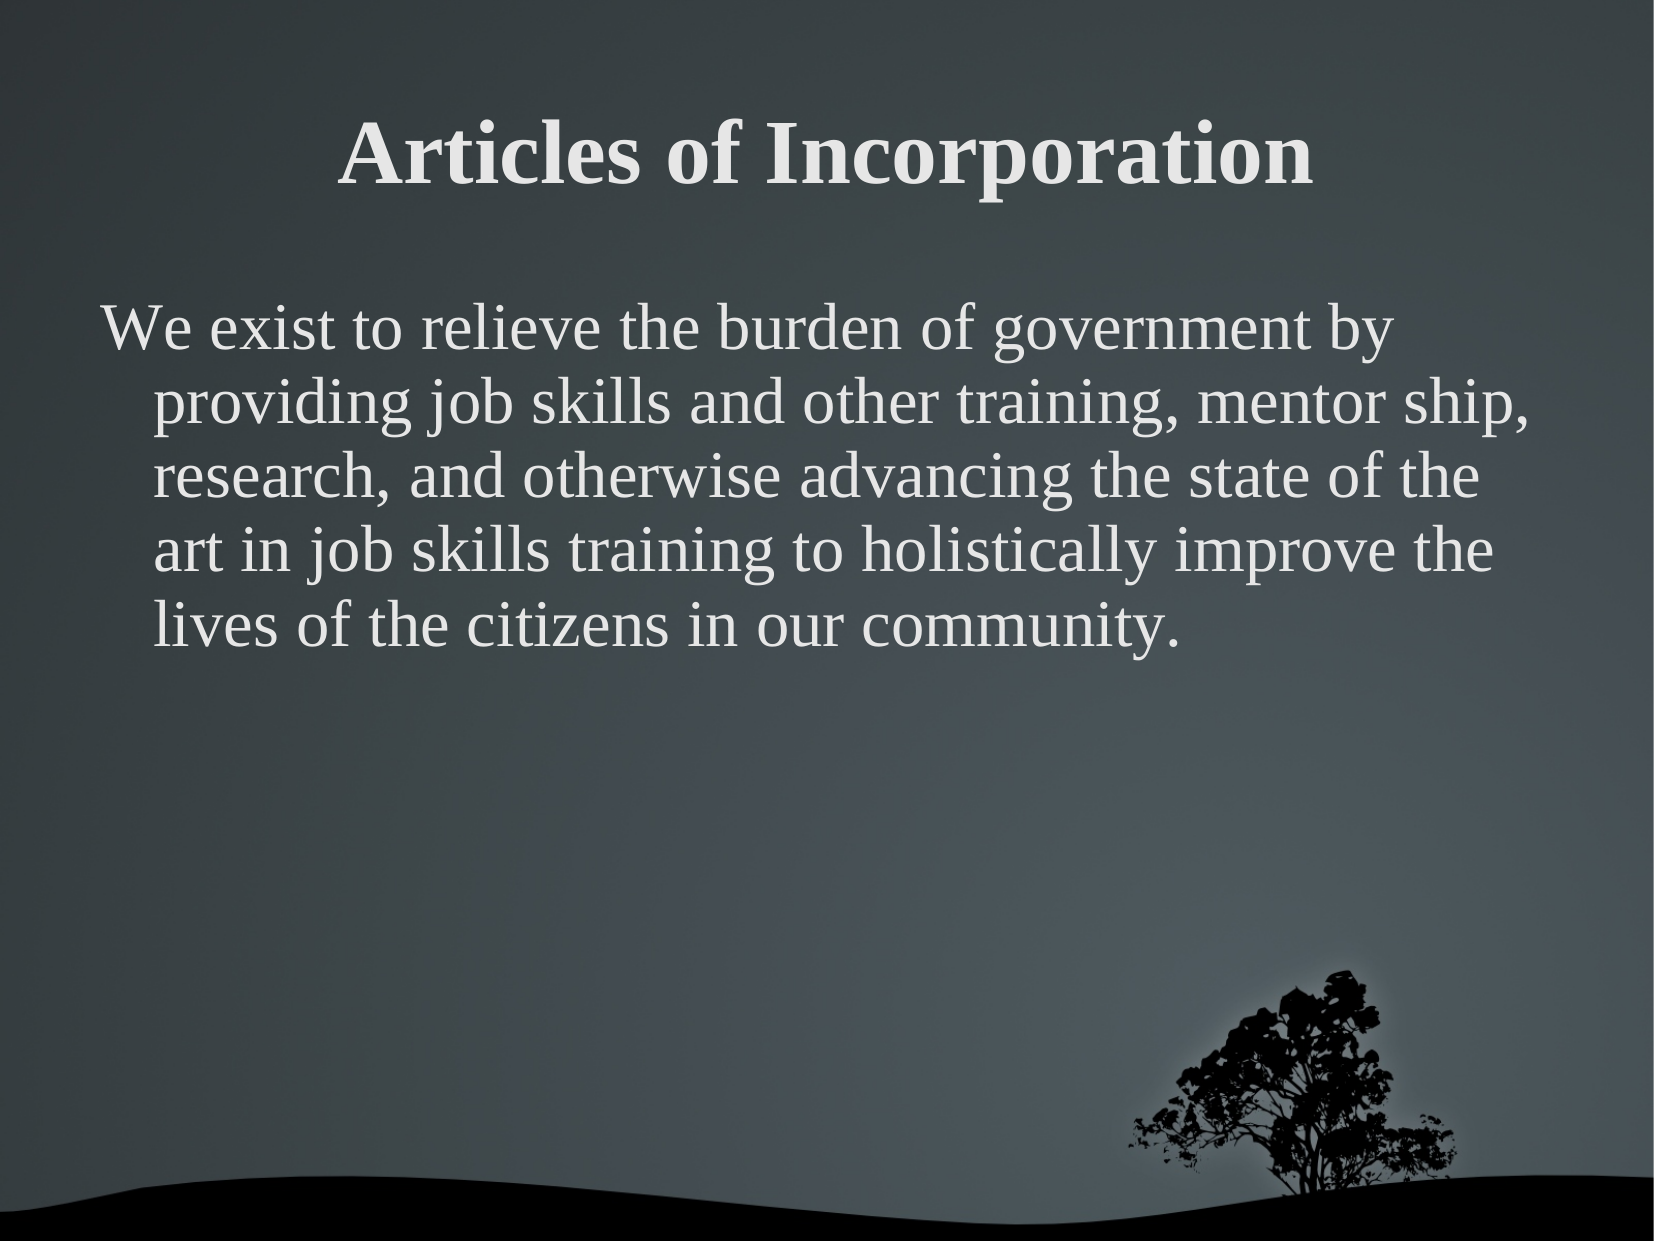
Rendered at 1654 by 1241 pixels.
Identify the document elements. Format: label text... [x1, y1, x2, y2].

picture [0, 0, 1654, 1241]
title Articles of Incorporation [82, 49, 1571, 257]
list We exist to relieve the burden of government by providing job skills and other training, mentor ship, research, and otherwise advancing the state of the art in job skills training to holistically improve the lives of the citizens in our community. [82, 290, 1571, 1109]
